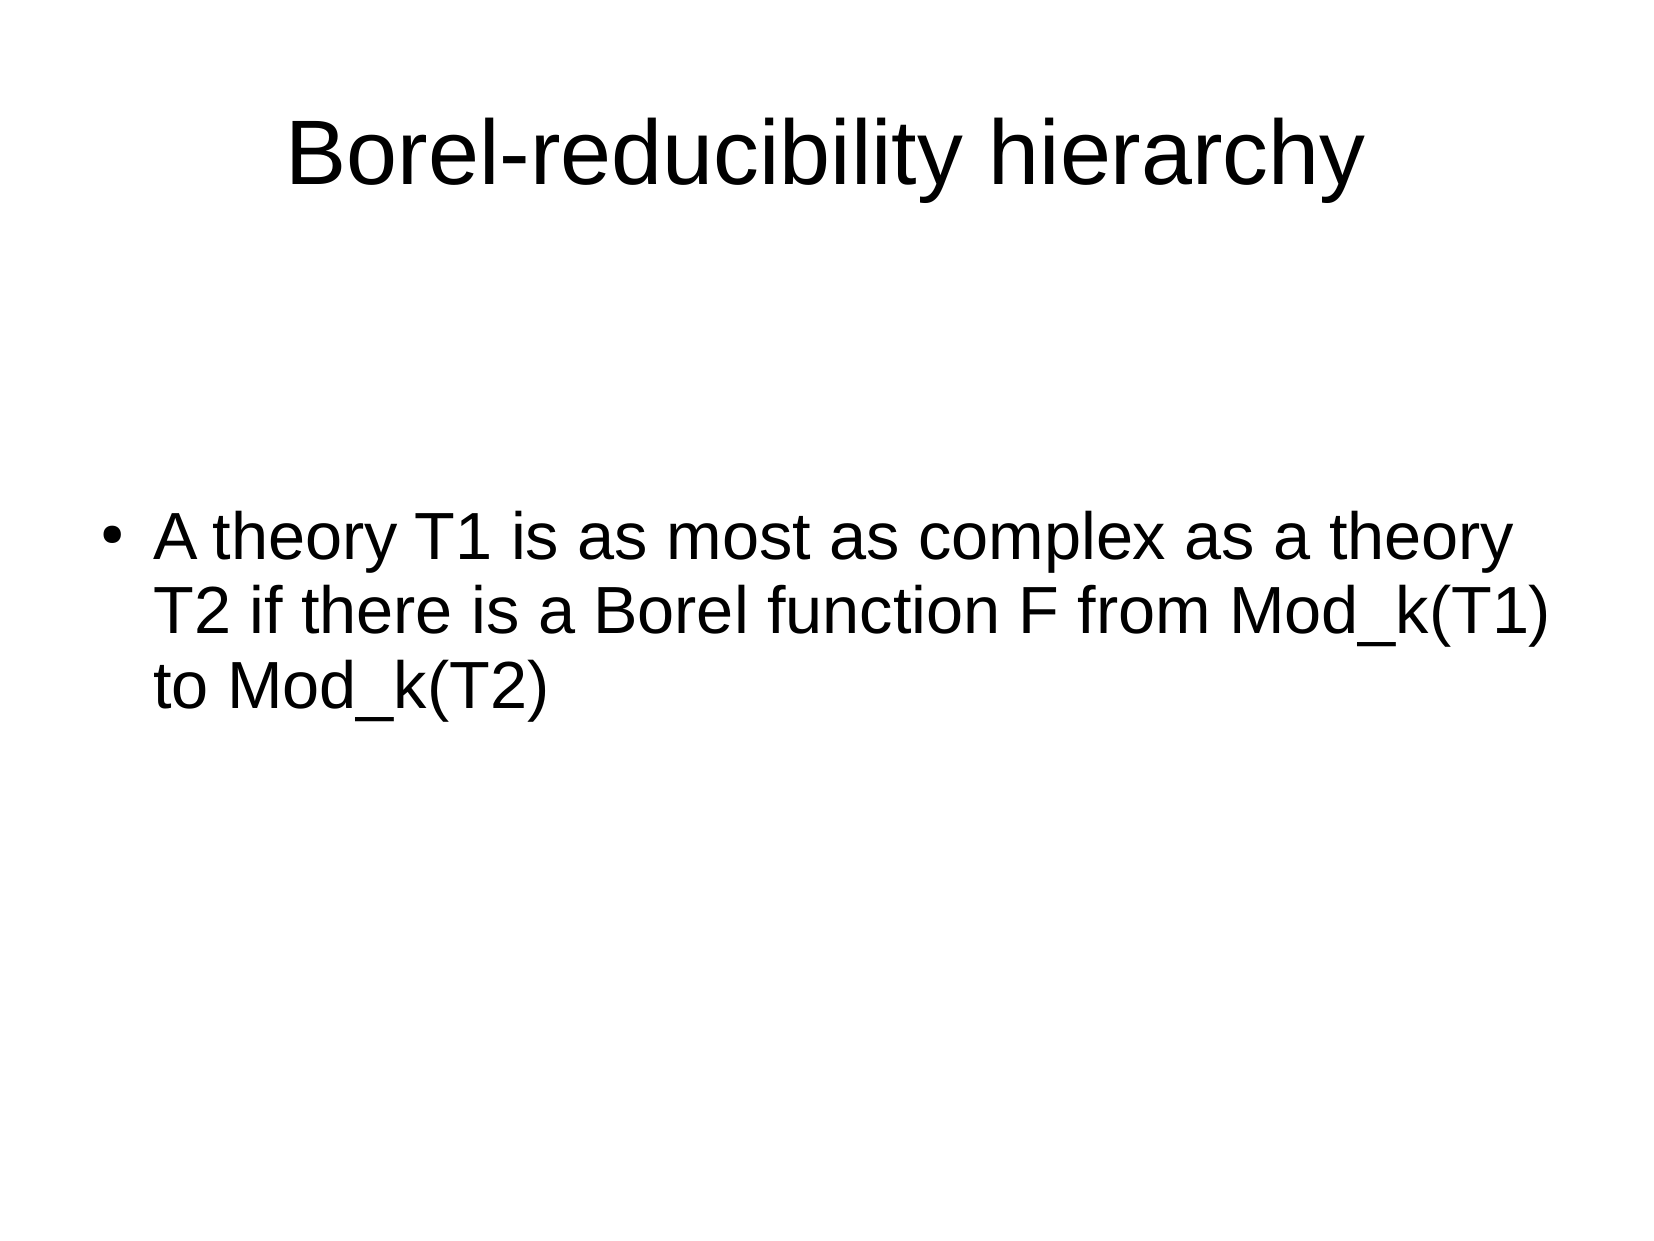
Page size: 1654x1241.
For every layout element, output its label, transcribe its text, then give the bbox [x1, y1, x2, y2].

list A theory T1 is as most as complex as a theory T2 if there is a Borel function F from Mod_k(T1) to Mod_k(T2) [82, 290, 1571, 1010]
title Borel-reducibility hierarchy [82, 49, 1571, 257]
